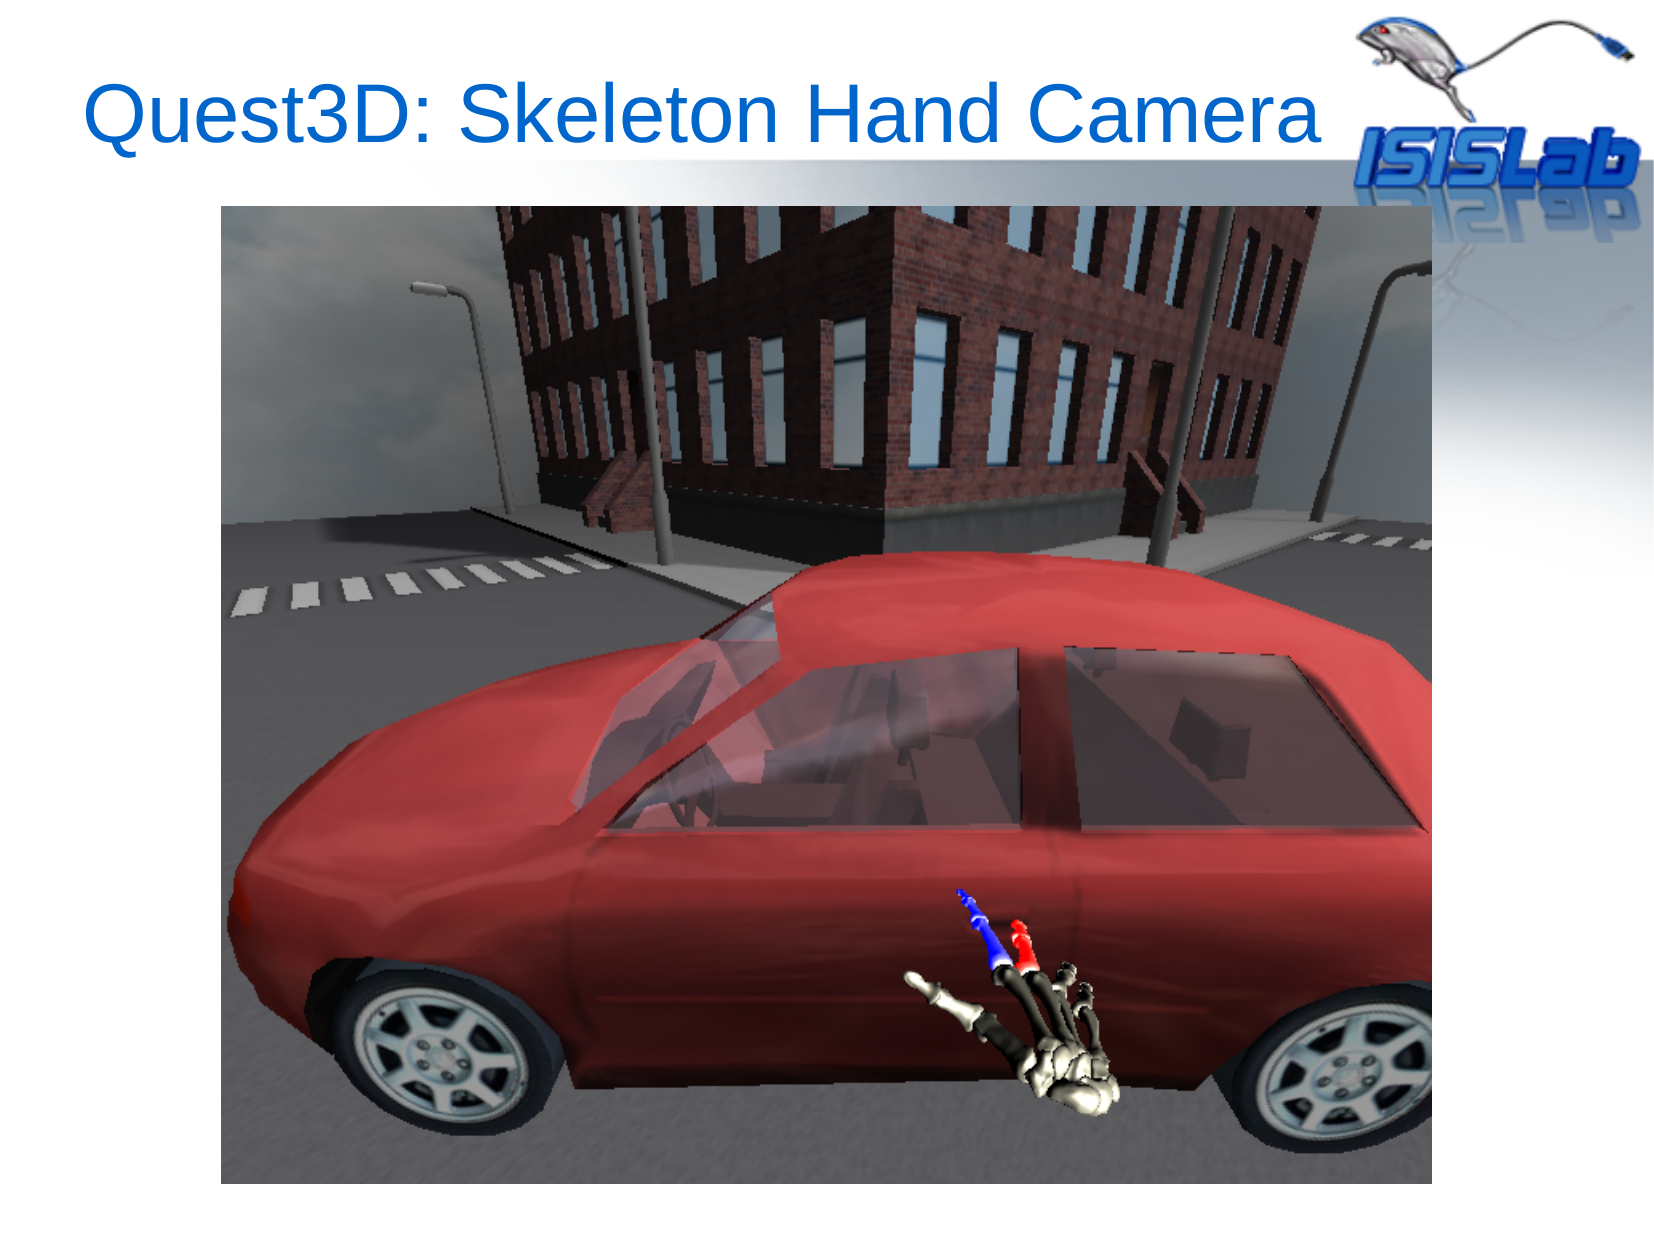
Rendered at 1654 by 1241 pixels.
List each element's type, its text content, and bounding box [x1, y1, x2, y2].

title Quest3D: Skeleton Hand Camera [82, 49, 1571, 178]
picture [0, 0, 1654, 1241]
